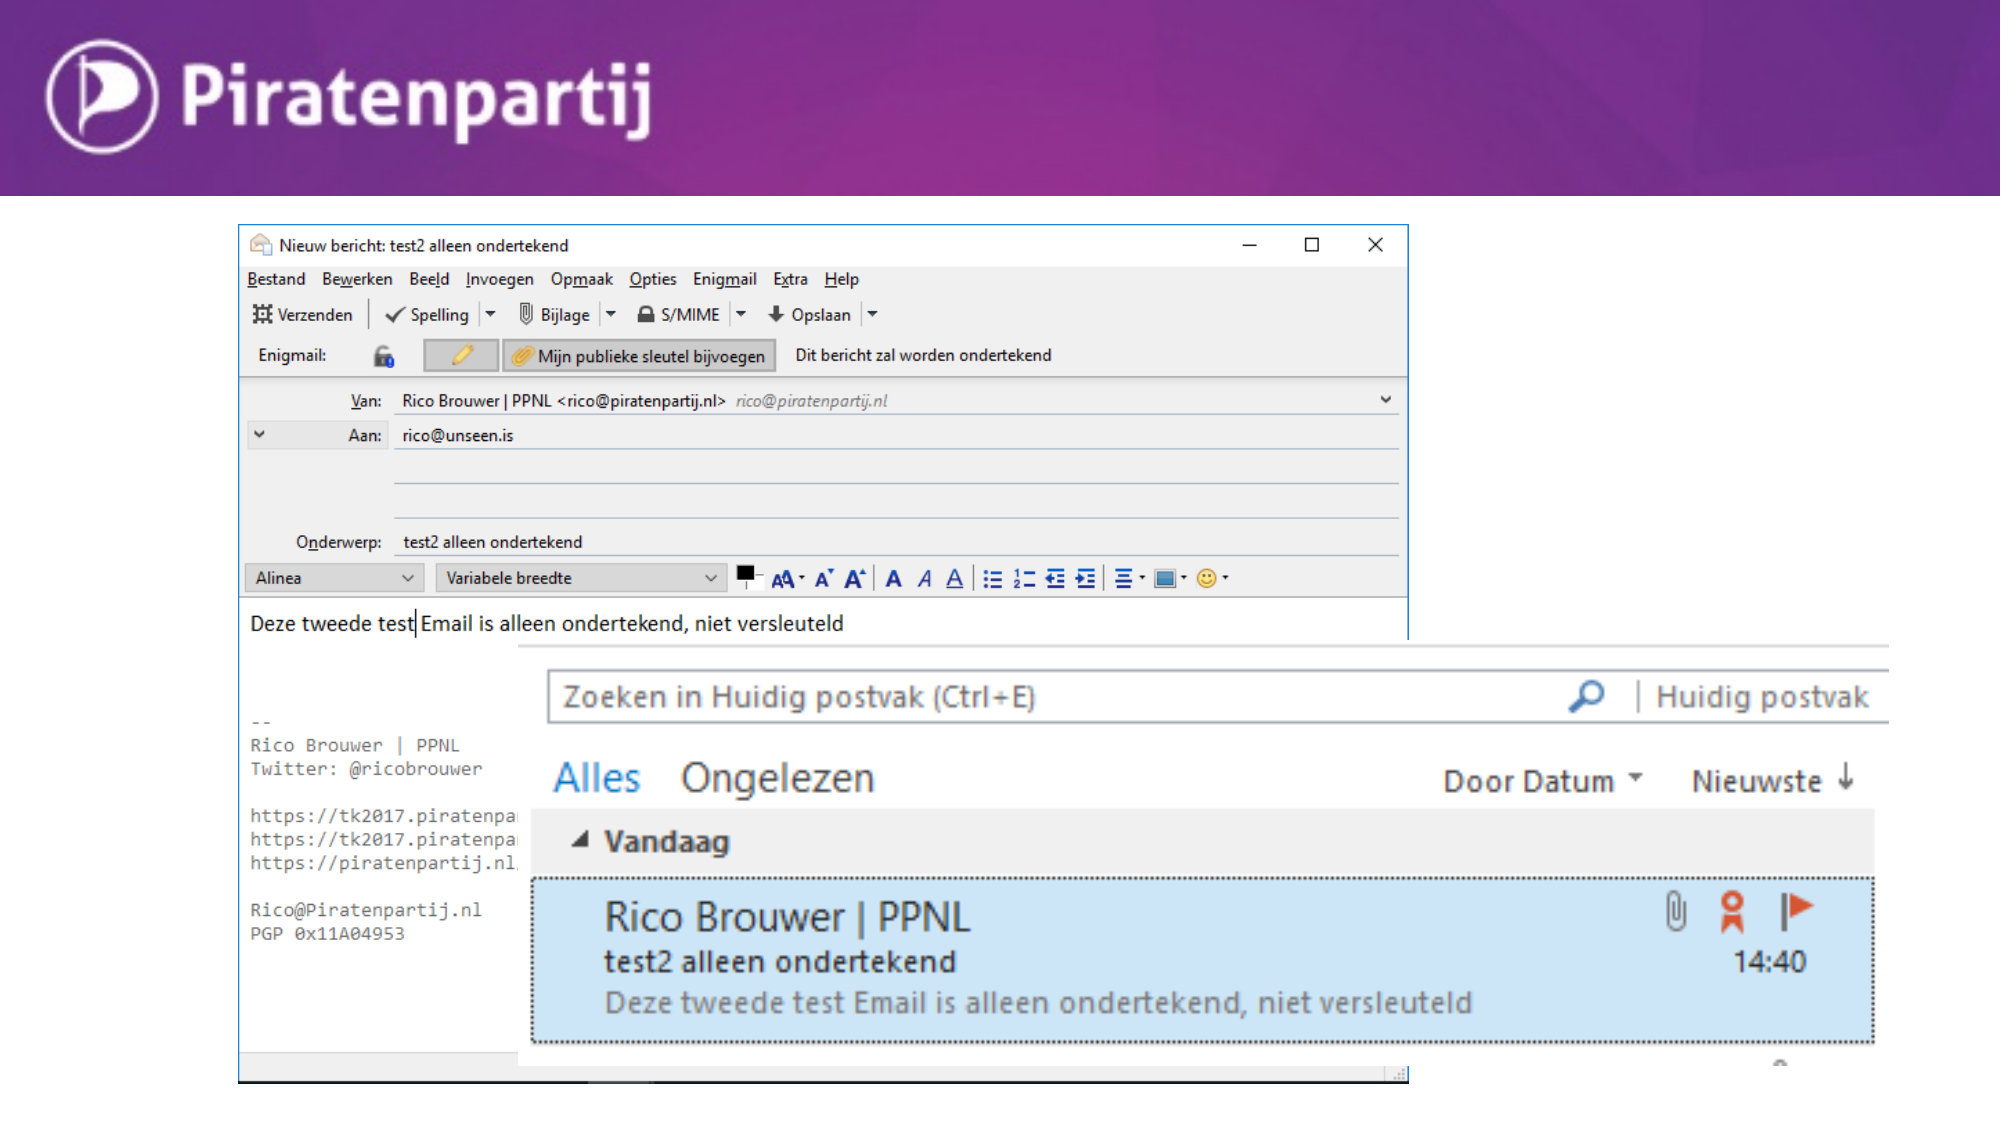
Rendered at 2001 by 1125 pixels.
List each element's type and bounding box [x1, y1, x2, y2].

picture [0, 0, 2000, 196]
picture [238, 224, 1889, 1084]
